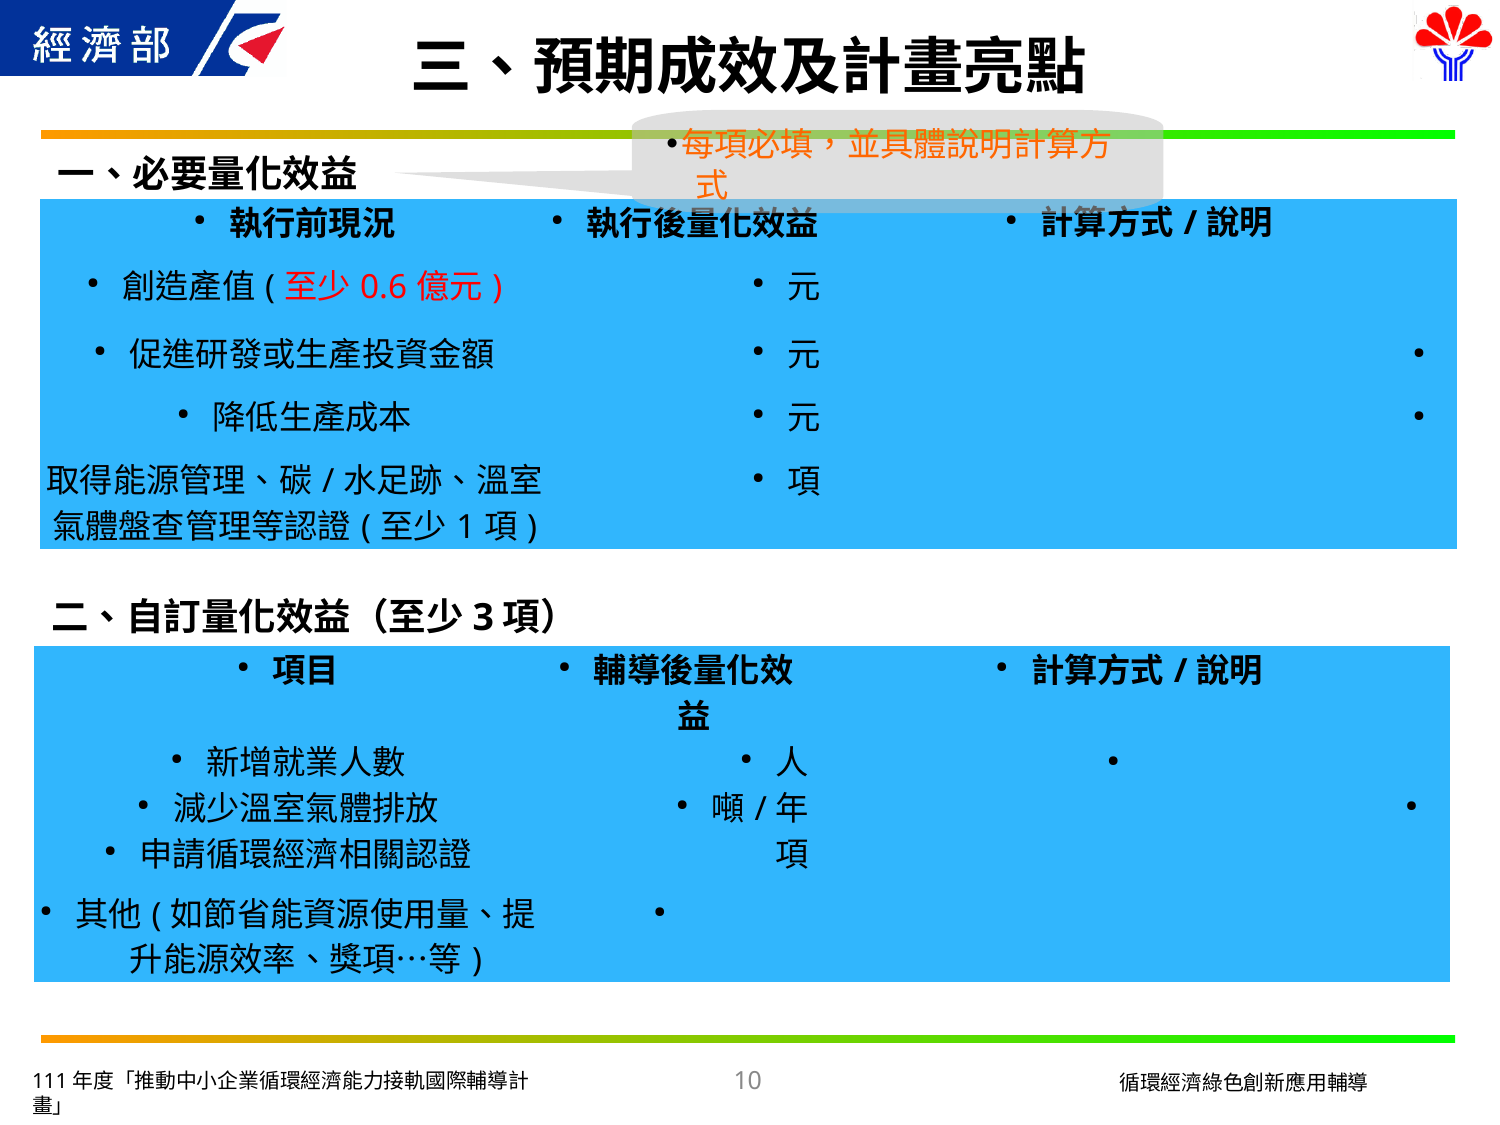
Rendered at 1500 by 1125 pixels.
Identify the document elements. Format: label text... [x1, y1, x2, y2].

table_cell 促進研發或生產投資金額 [40, 330, 550, 394]
table_cell 元 [550, 330, 821, 394]
text_box 二、自訂量化效益（至少3項） [36, 585, 593, 646]
text_box 一、必要量化效益 [43, 142, 373, 203]
table_cell 其他(如節省能資源使用量、提升能源效率、獎項…等) [34, 890, 543, 982]
table_cell 項 [550, 457, 821, 549]
table_cell [821, 262, 1457, 330]
table_cell 噸/年 [543, 784, 809, 830]
table_header 執行後量化效益 [550, 199, 821, 262]
table_header 輔導後量化效益 [543, 646, 809, 738]
table_header 計算方式/說明 [821, 199, 1457, 262]
table_cell 降低生產成本 [40, 394, 550, 457]
table_cell [821, 330, 1457, 394]
table_cell 項 [543, 830, 809, 890]
table_cell 創造產值(至少0.6億元) [40, 262, 550, 330]
table_header 項目 [34, 646, 543, 738]
table_cell 申請循環經濟相關認證 [34, 830, 543, 890]
table_cell [543, 890, 809, 982]
table_cell 元 [550, 262, 821, 330]
text_box 每項必填，並具體說明計算方式 [394, 109, 1164, 214]
title 三、預期成效及計畫亮點 [0, 19, 1497, 109]
table_cell 減少溫室氣體排放 [34, 784, 543, 830]
table_cell [821, 457, 1457, 549]
table_cell 元 [550, 394, 821, 457]
table_cell [809, 784, 1450, 830]
table_header 計算方式/說明 [809, 646, 1450, 738]
text_box 10 [572, 1051, 923, 1112]
table_cell 新增就業人數 [34, 738, 543, 784]
table_cell [809, 890, 1450, 982]
table_cell [809, 830, 1450, 890]
table_header 執行前現況 [40, 199, 550, 262]
table_cell 取得能源管理、碳/水足跡、溫室氣體盤查管理等認證(至少1項) [40, 457, 550, 549]
table_cell [809, 738, 1450, 784]
table_cell [821, 394, 1457, 457]
table_cell 人 [543, 738, 809, 784]
